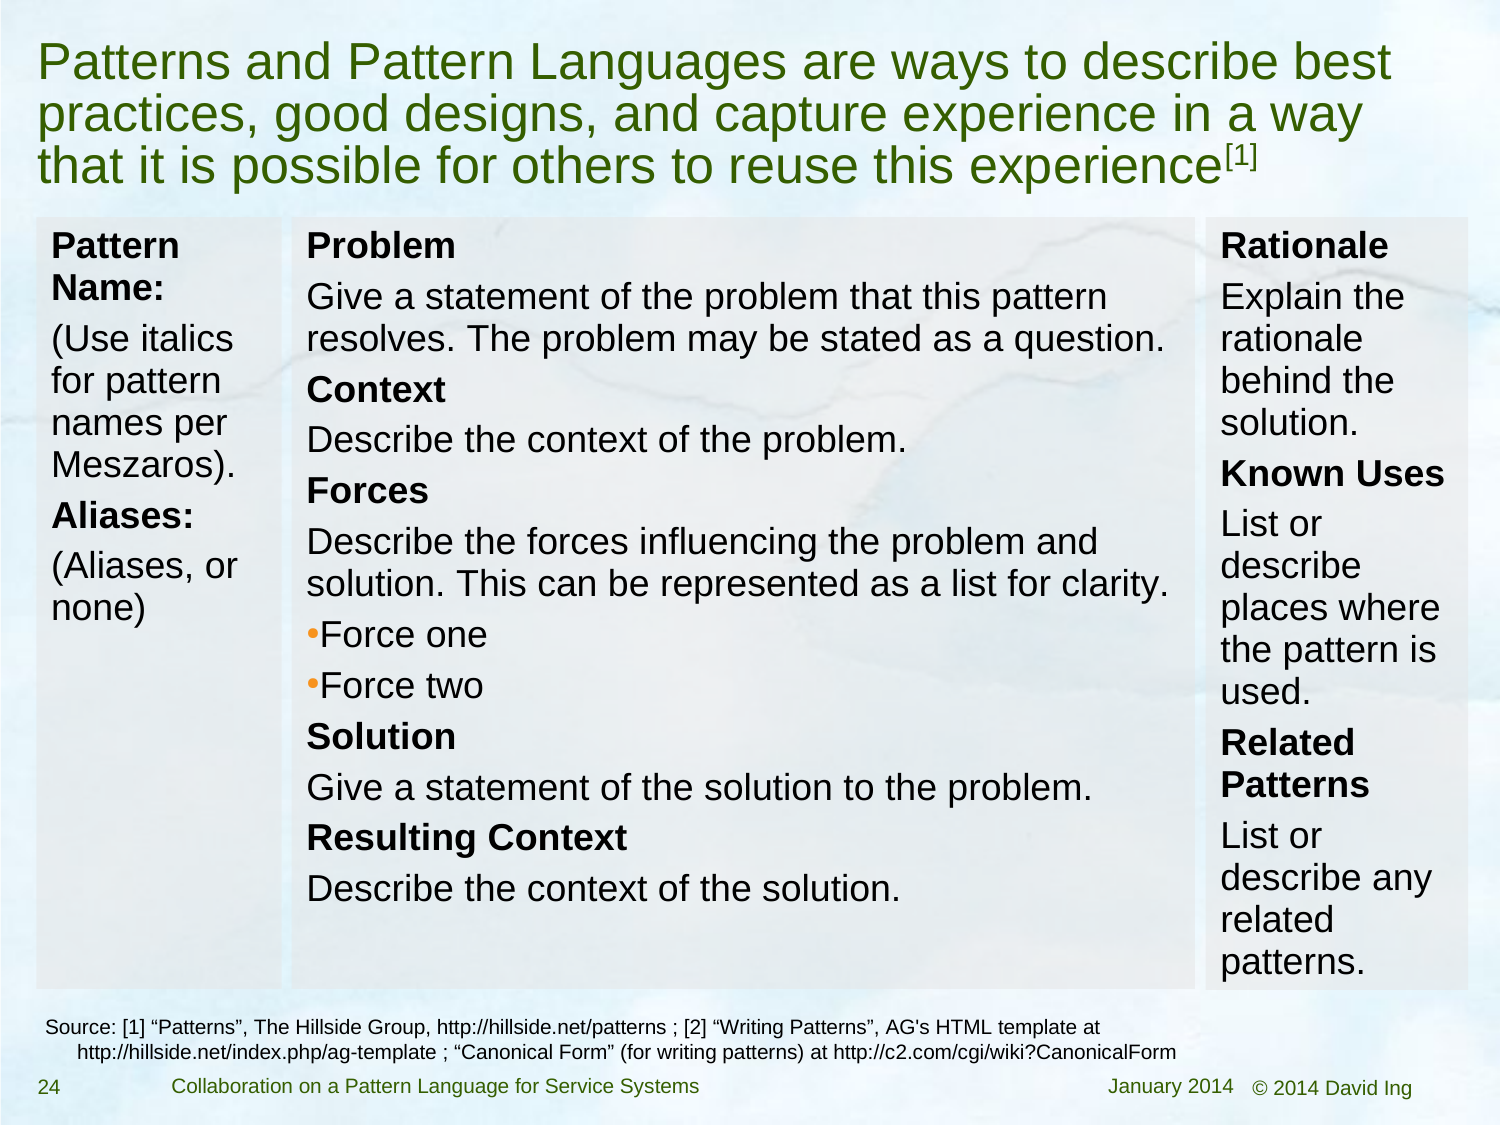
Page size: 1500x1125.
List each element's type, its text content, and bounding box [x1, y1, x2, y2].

text_box Source: [1] “Patterns”, The Hillside Group, http://hillside.net/patterns ; [2] “Writing Patterns”, AG's HTML template at http://hillside.net/index.php/ag-template ; “Canonical Form” (for writing patterns) at http://c2.com/cgi/wiki?CanonicalForm - [30, 1005, 1463, 1082]
title Patterns and Pattern Languages are ways to describe best practices, good designs, and capture experience in a way that it is possible for others to reuse this experience[1] [37, 37, 1463, 202]
text_box Pattern Name: (Use italics for pattern names per Meszaros). Aliases: (Aliases, or none) [36, 217, 282, 989]
text_box Rationale Explain the rationale behind the solution. Known Uses List or describe places where the pattern is used. Related Patterns List or describe any related patterns. [1205, 217, 1469, 990]
text_box Problem Give a statement of the problem that this pattern resolves. The problem may be stated as a question. Context Describe the context of the problem. Forces Describe the forces influencing the problem and solution. This can be represented as a list for clarity. Force one Force two Solution Give a statement of the solution to the problem. Resulting Context Describe the context of the solution. [291, 217, 1195, 989]
picture [0, 0, 1500, 1125]
